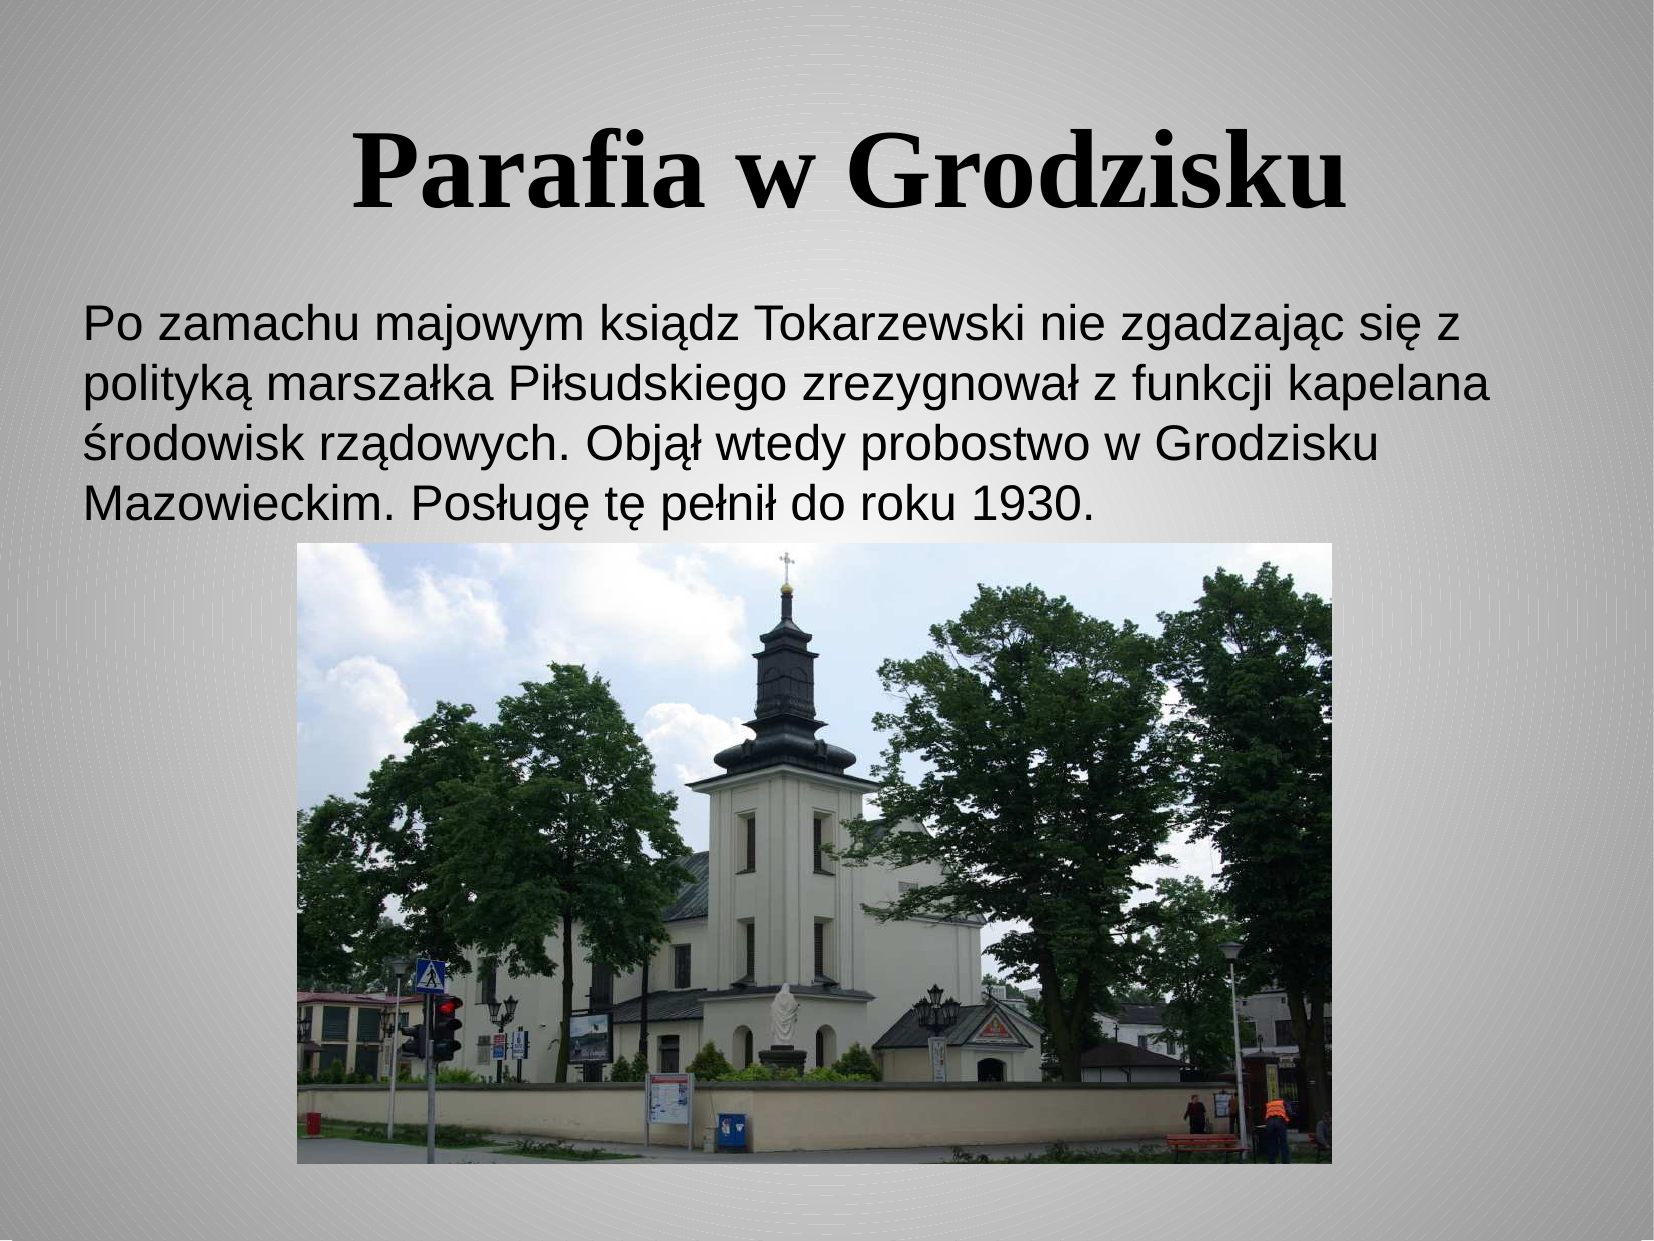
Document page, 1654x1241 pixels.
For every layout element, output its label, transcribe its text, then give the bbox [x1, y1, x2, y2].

list Po zamachu majowym ksiądz Tokarzewski nie zgadzając się z polityką marszałka Piłsudskiego zrezygnował z funkcji kapelana środowisk rządowych. Objął wtedy probostwo w Grodzisku Mazowieckim. Posługę tę pełnił do roku 1930. [82, 290, 1571, 1109]
picture [297, 543, 1332, 1164]
title Parafia w Grodzisku [106, 58, 1595, 266]
